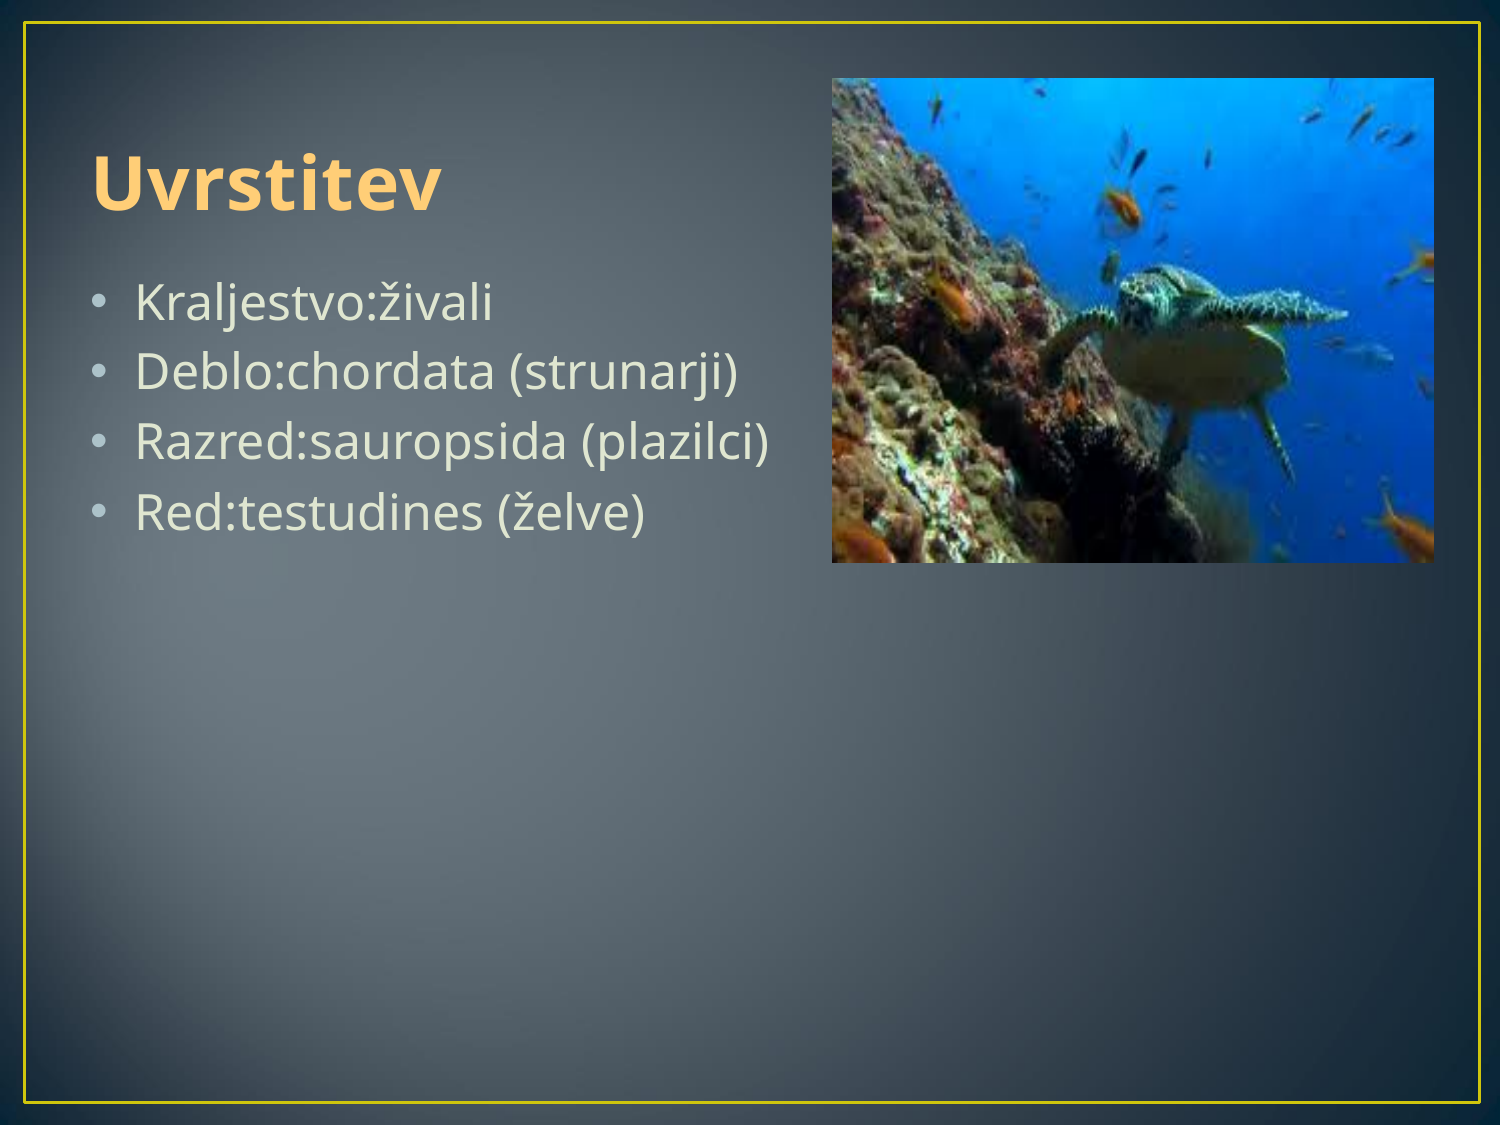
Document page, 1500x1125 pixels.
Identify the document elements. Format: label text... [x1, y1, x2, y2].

title Uvrstitev [75, 45, 1425, 233]
picture [0, 0, 1500, 1125]
list Kraljestvo:živali Deblo:chordata (strunarji) Razred:sauropsida (plazilci) Red:testudines (želve) [75, 262, 1425, 1005]
